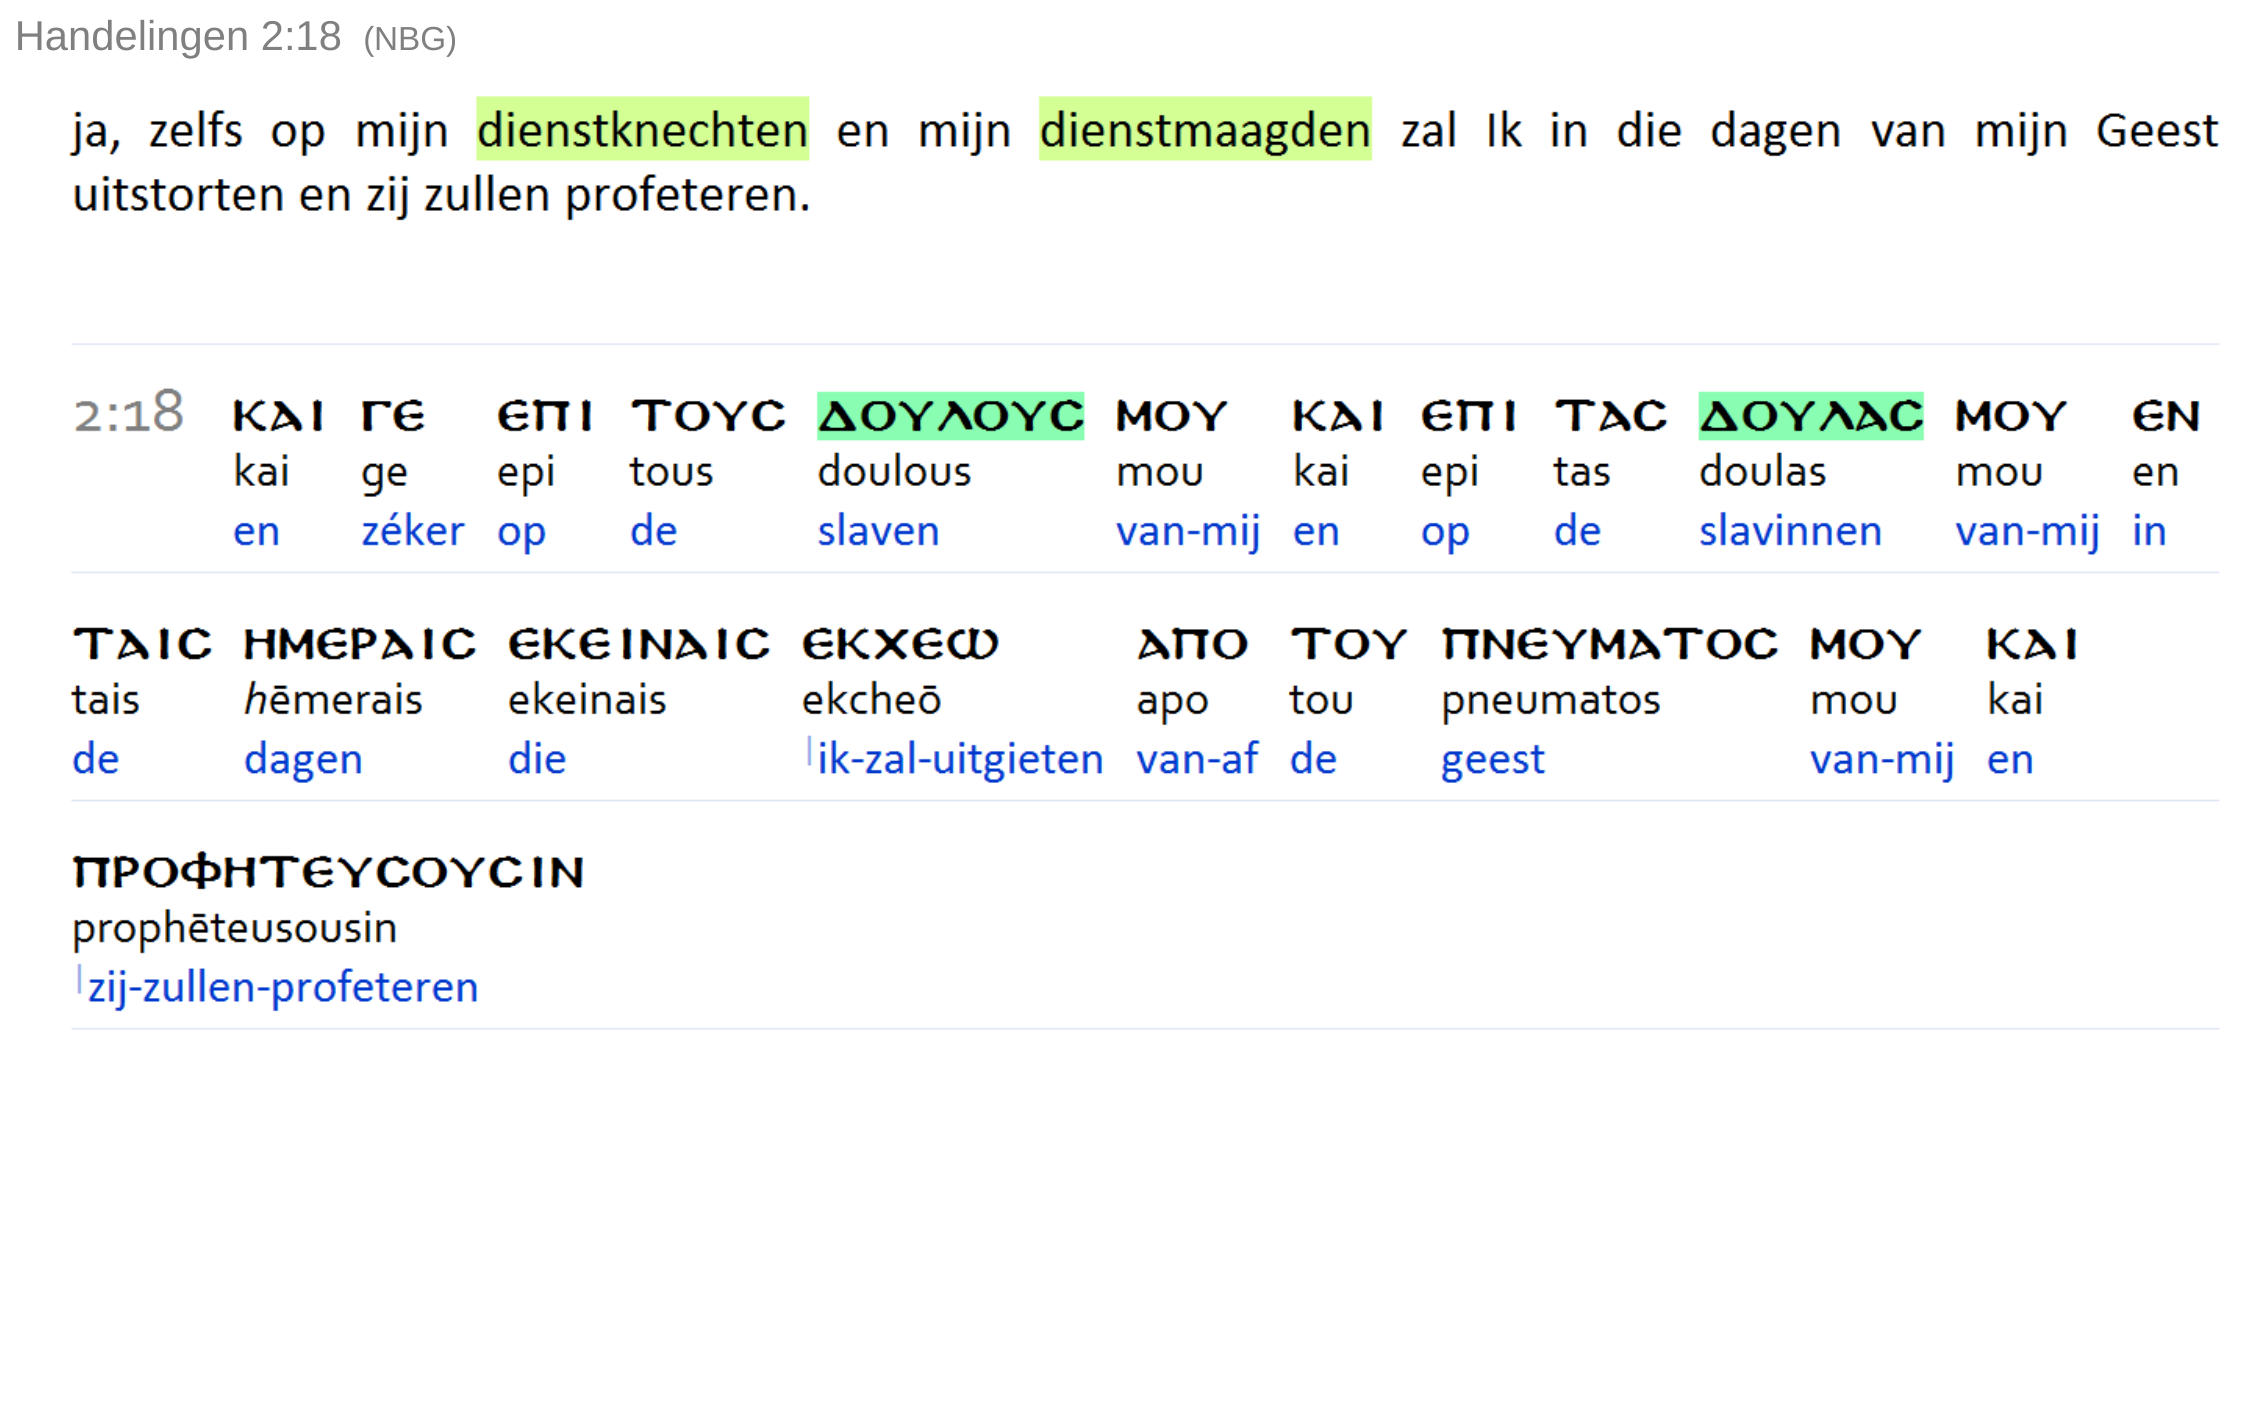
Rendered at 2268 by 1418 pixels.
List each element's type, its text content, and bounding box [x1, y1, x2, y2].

picture [3, 92, 2254, 1033]
text_box Handelingen 2:18 (NBG) [0, 4, 558, 69]
